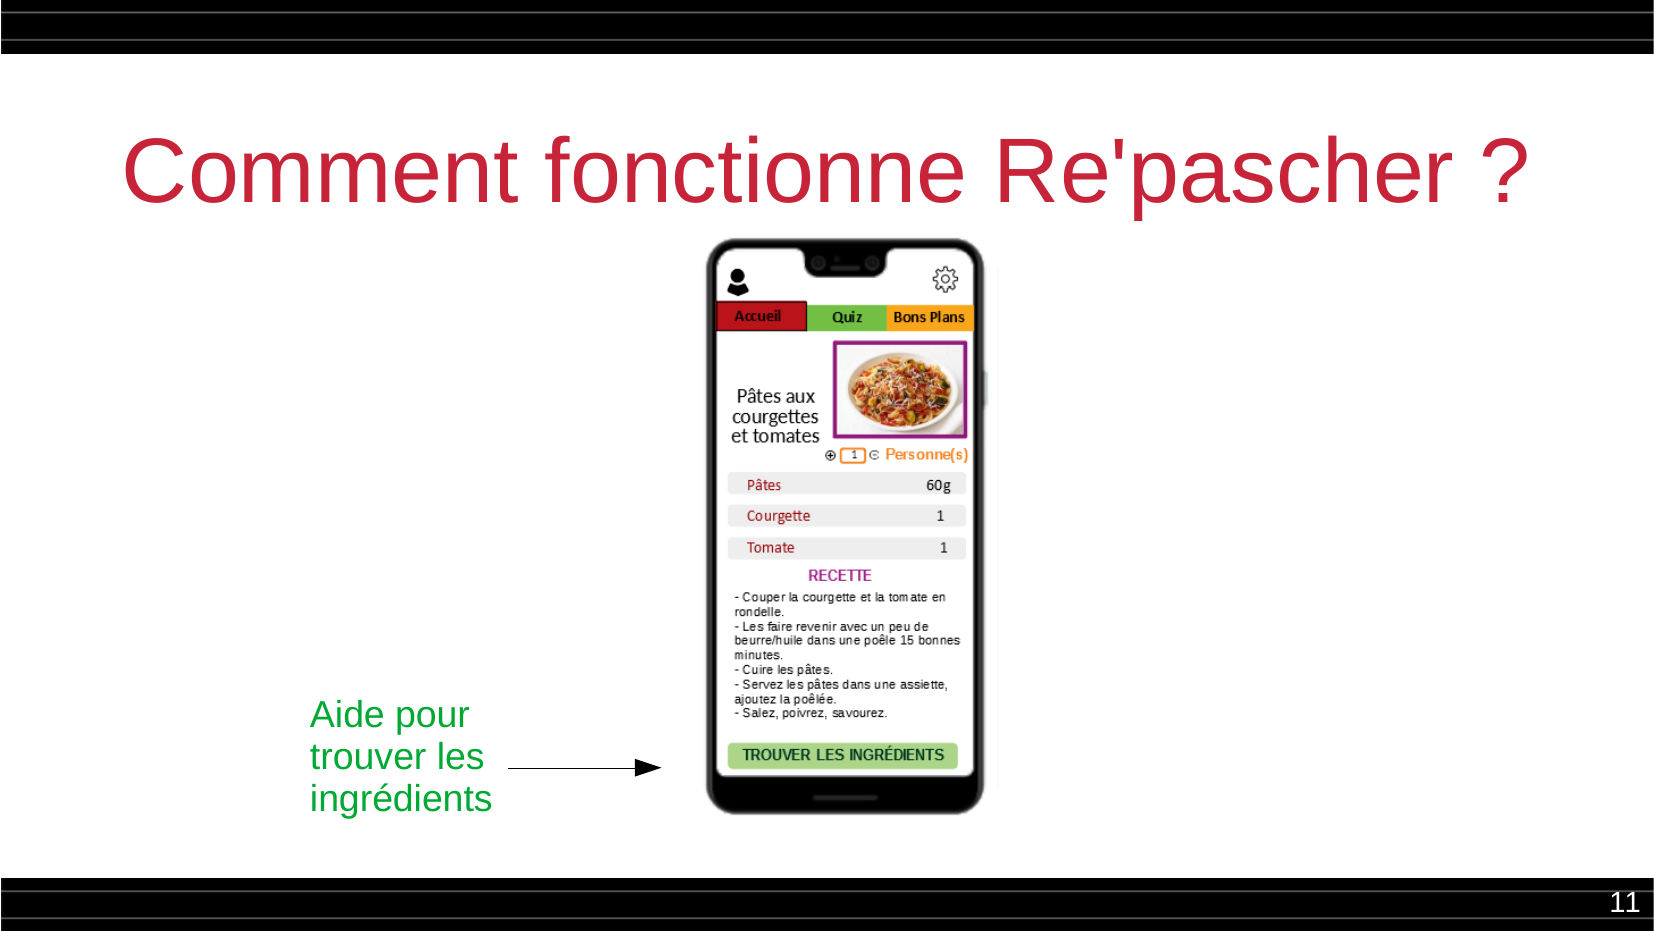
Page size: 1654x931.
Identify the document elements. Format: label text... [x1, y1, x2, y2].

text_box Aide pour trouver les ingrédients [295, 685, 508, 827]
title Comment fonctionne Re'pascher ? [82, 92, 1571, 249]
picture [1, 0, 1654, 54]
picture [696, 236, 999, 825]
picture [1, 878, 1654, 931]
